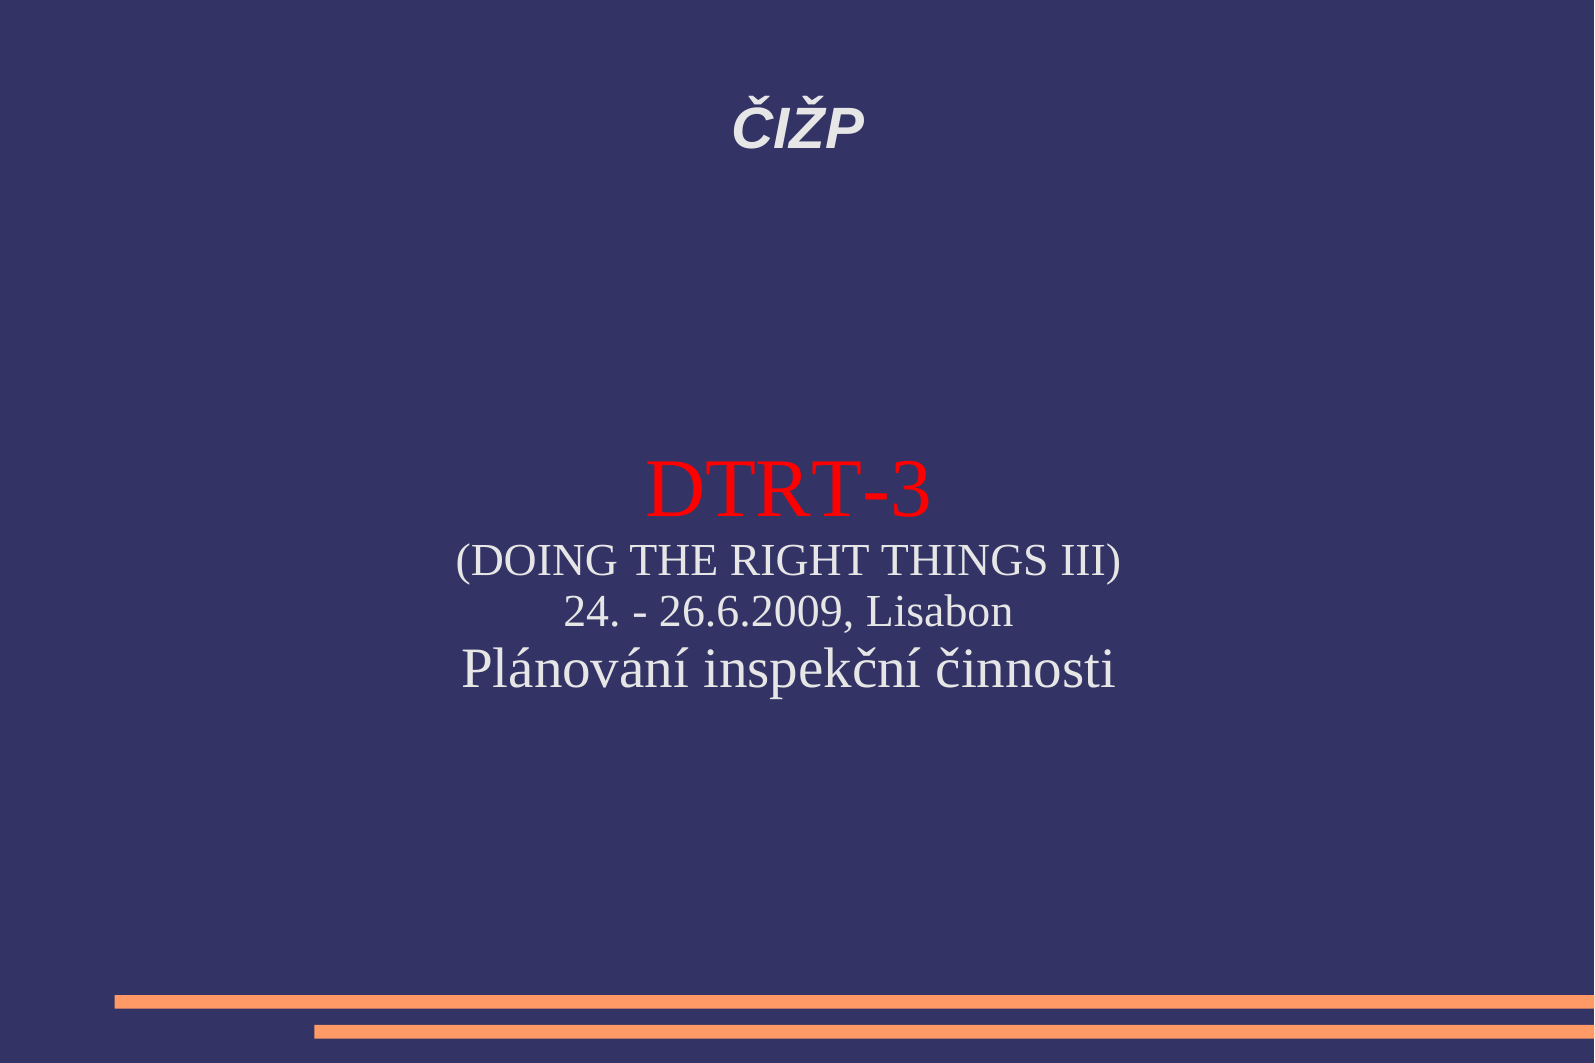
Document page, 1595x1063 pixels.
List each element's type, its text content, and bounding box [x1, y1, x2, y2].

title ČIŽP [117, 39, 1479, 218]
subtitle DTRT-3 (DOING THE RIGHT THINGS III) 24. - 26.6.2009, Lisabon Plánování inspekční činnosti [118, 206, 1460, 936]
